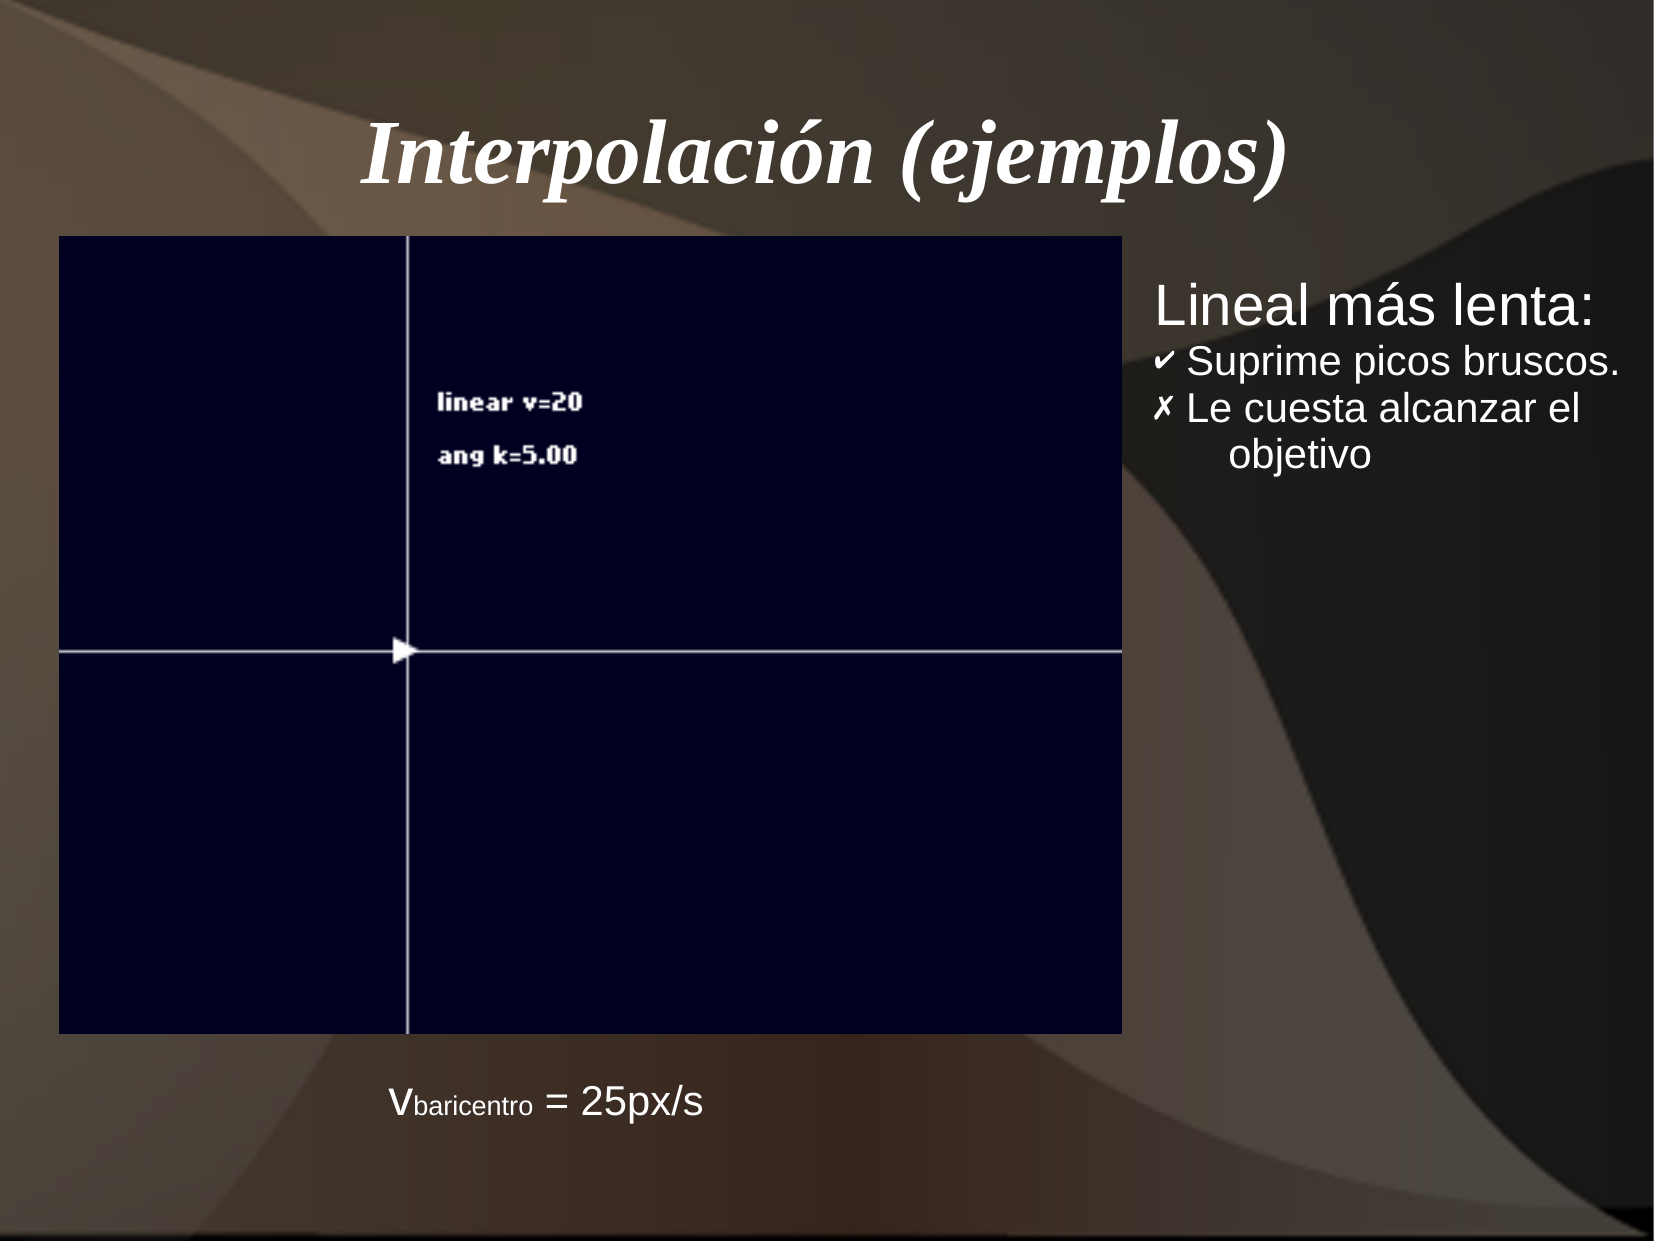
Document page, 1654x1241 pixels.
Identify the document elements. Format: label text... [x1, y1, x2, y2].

title Interpolación (ejemplos) [82, 49, 1571, 257]
text_box vbaricentro = 25px/s [206, 1062, 886, 1134]
picture [0, 0, 1654, 1241]
text_box Lineal más lenta: Suprime picos bruscos. Le cuesta alcanzar el objetivo [1122, 265, 1654, 591]
